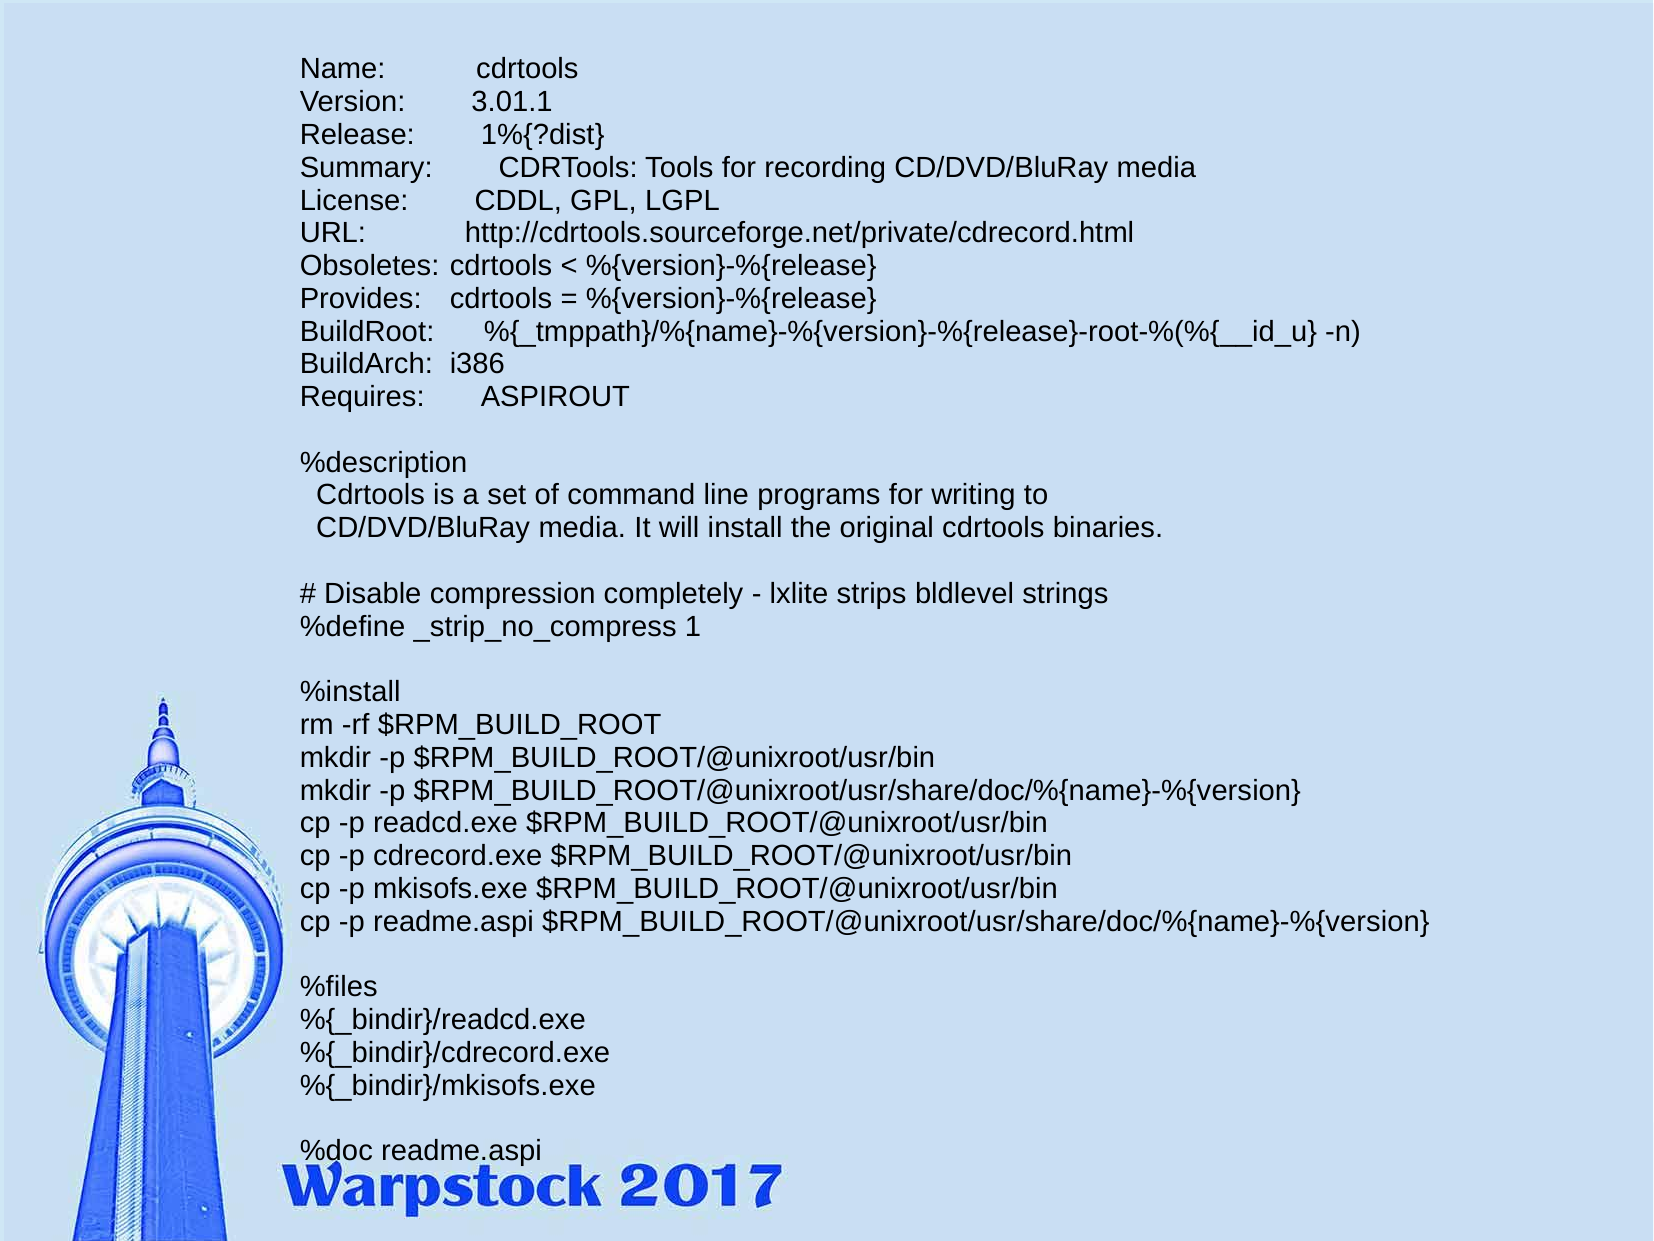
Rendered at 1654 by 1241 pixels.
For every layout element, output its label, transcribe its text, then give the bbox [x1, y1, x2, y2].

text_box Name: cdrtools Version: 3.01.1 Release: 1%{?dist} Summary: CDRTools: Tools for recording CD/DVD/BluRay media License: CDDL, GPL, LGPL URL: http://cdrtools.sourceforge.net/private/cdrecord.html Obsoletes: cdrtools < %{version}-%{release} Provides: cdrtools = %{version}-%{release} BuildRoot: %{_tmppath}/%{name}-%{version}-%{release}-root-%(%{__id_u} -n) BuildArch: i386 Requires: ASPIROUT %description Cdrtools is a set of command line programs for writing to CD/DVD/BluRay media. It will install the original cdrtools binaries. # Disable compression completely - lxlite strips bldlevel strings %define _strip_no_compress 1 %install rm -rf $RPM_BUILD_ROOT mkdir -p $RPM_BUILD_ROOT/@unixroot/usr/bin mkdir -p $RPM_BUILD_ROOT/@unixroot/usr/share/doc/%{name}-%{version} cp -p readcd.exe $RPM_BUILD_ROOT/@unixroot/usr/bin cp -p cdrecord.exe $RPM_BUILD_ROOT/@unixroot/usr/bin cp -p mkisofs.exe $RPM_BUILD_ROOT/@unixroot/usr/bin cp -p readme.aspi $RPM_BUILD_ROOT/@unixroot/usr/share/doc/%{name}-%{version} %files %{_bindir}/readcd.exe %{_bindir}/cdrecord.exe %{_bindir}/mkisofs.exe %doc readme.aspi [285, 45, 1561, 1186]
picture [4, 3, 1654, 1241]
